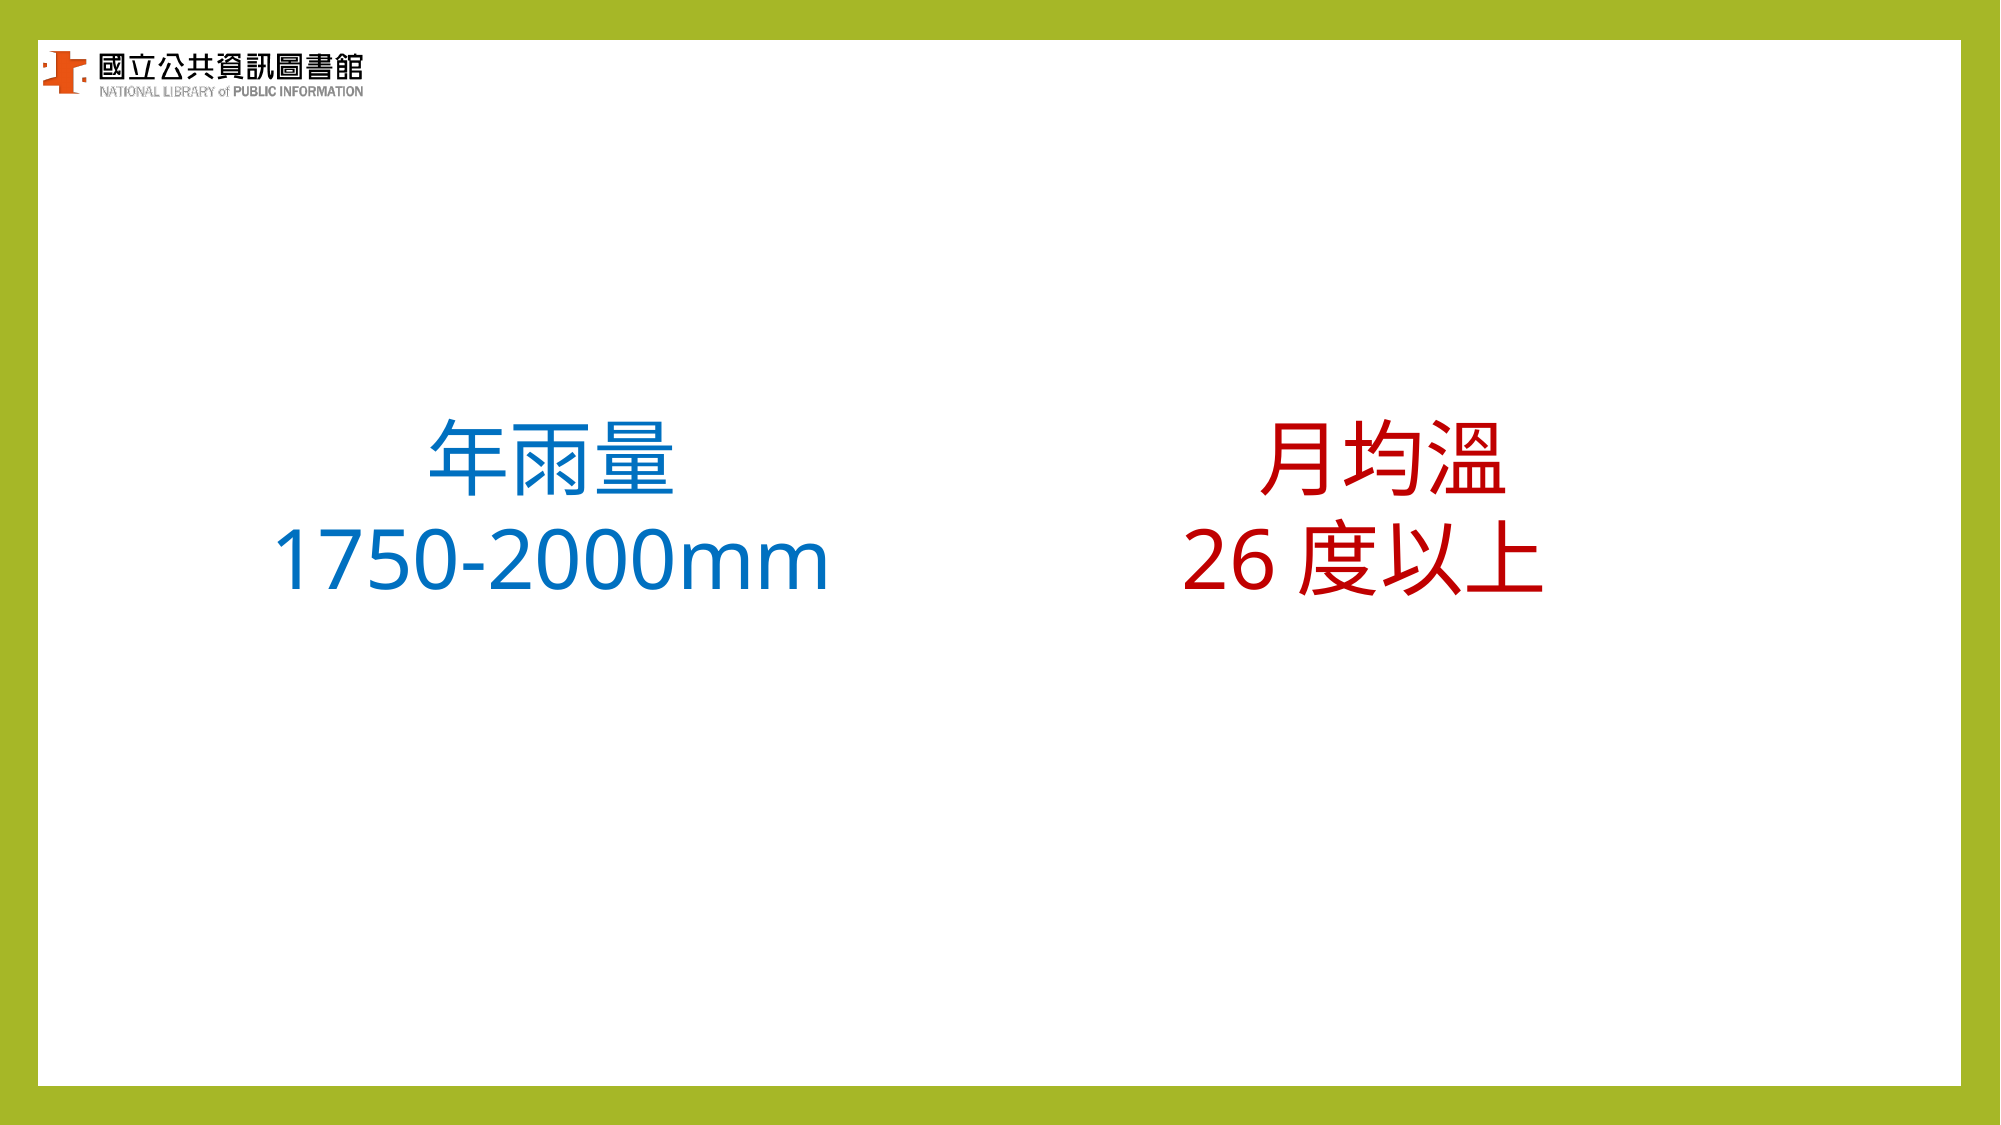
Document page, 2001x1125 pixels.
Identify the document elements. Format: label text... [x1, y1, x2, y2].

text_box 月均溫 26度以上 [1175, 398, 1553, 617]
text_box 年雨量 1750-2000mm [256, 398, 847, 617]
